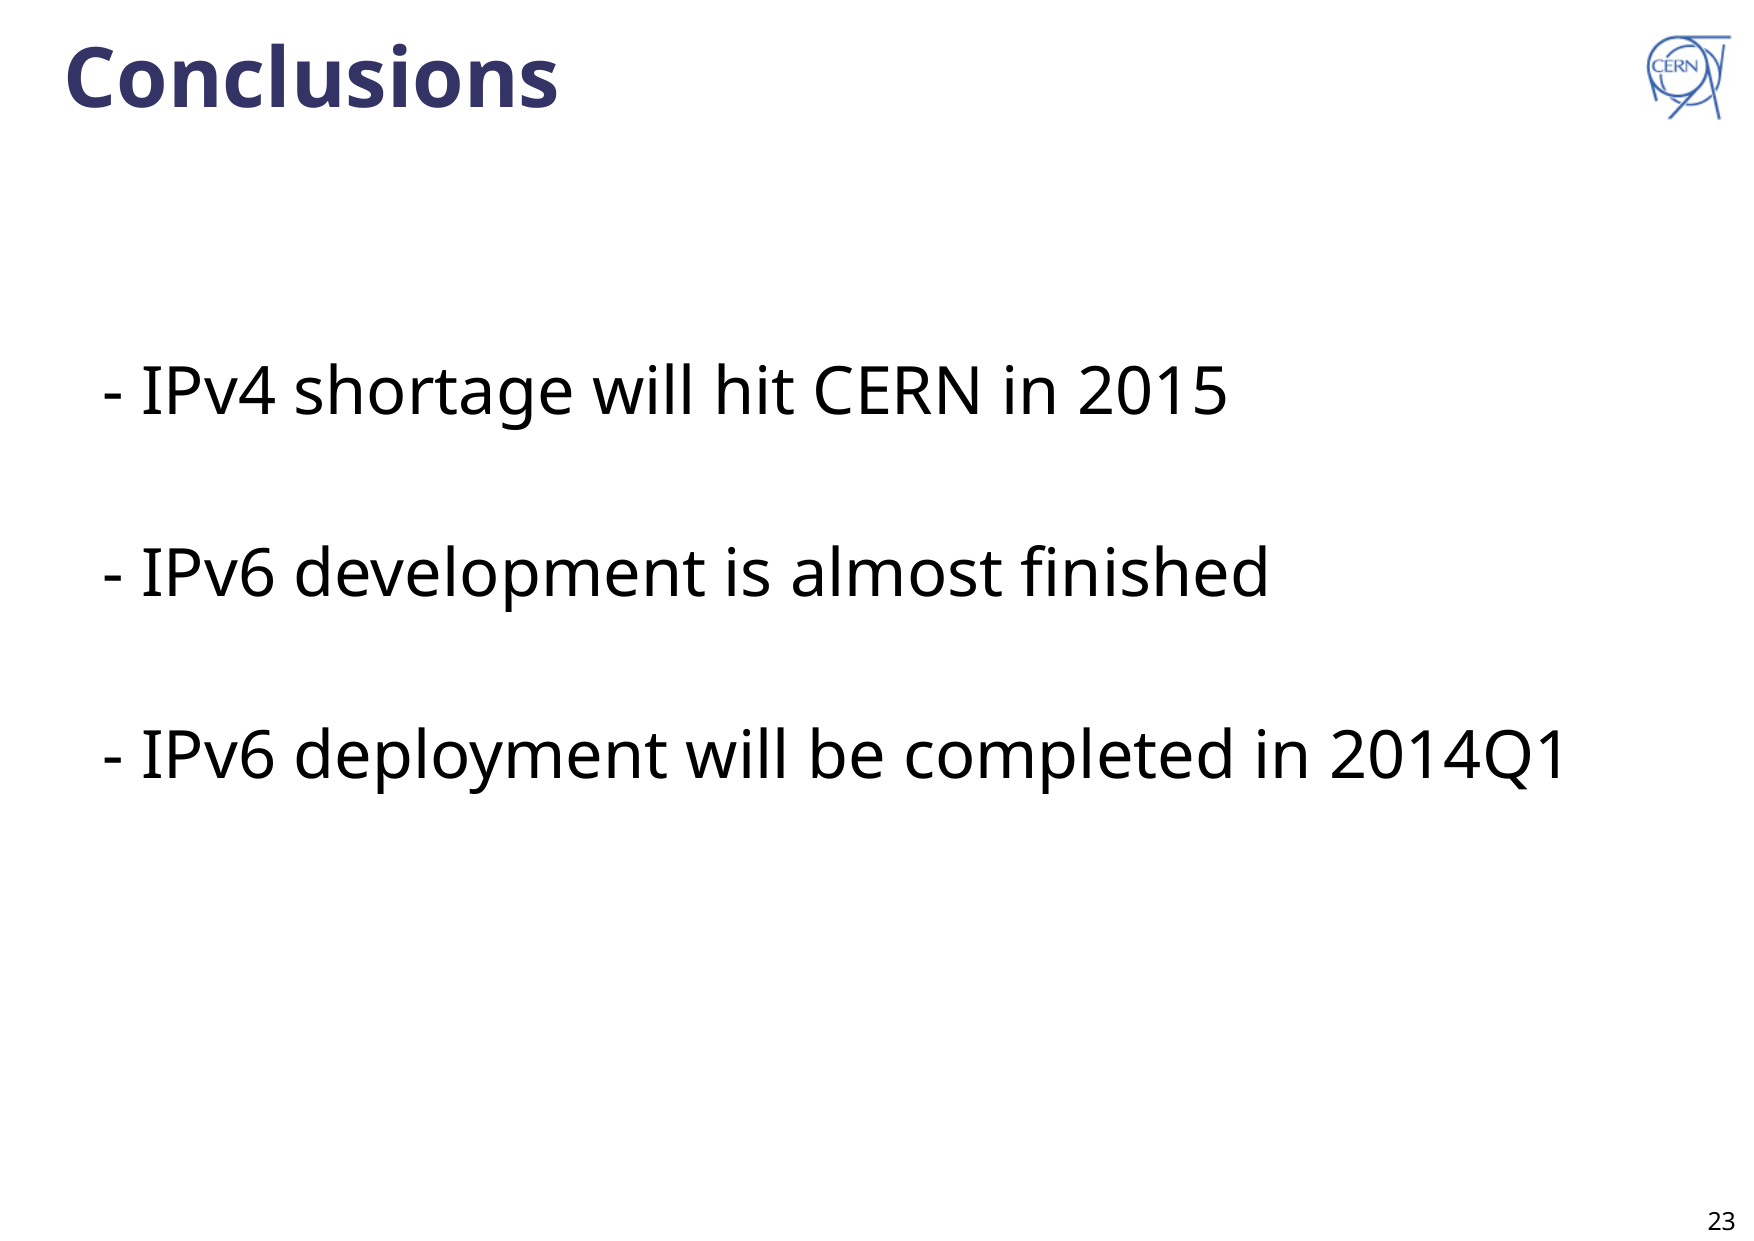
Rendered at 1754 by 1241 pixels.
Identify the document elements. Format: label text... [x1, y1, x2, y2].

text_box - IPv4 shortage will hit CERN in 2015 - IPv6 development is almost finished - IPv6 deployment will be completed in 2014Q1 [87, 336, 1677, 919]
title Conclusions [63, 0, 1621, 166]
picture [1646, 34, 1732, 120]
